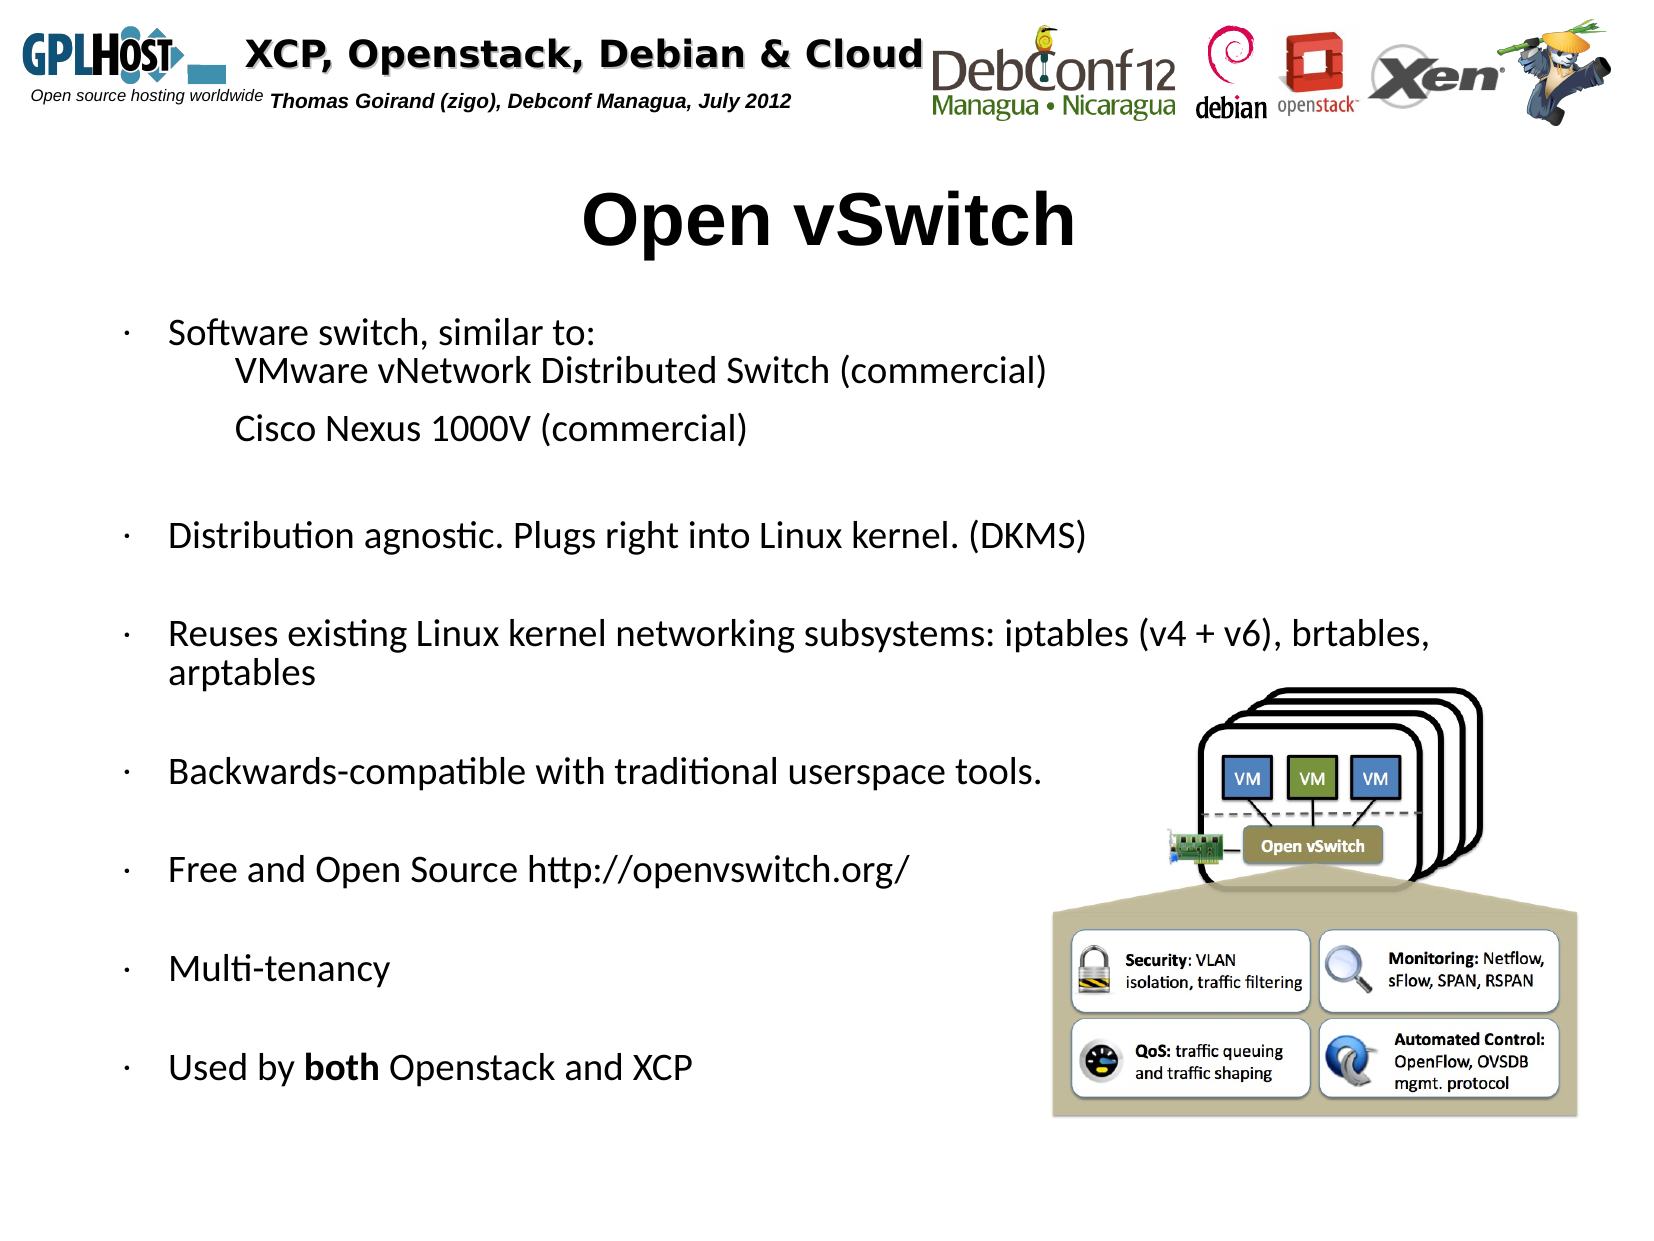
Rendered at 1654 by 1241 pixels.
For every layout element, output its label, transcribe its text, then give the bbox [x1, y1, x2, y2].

picture [1271, 24, 1364, 121]
picture [21, 19, 226, 89]
picture [933, 25, 1175, 121]
text_box Open vSwitch [103, 170, 1556, 269]
list Software switch, similar to: VMware vNetwork Distributed Switch (commercial) Cisco Nexus 1000V (commercial) Distribution agnostic. Plugs right into Linux kernel. (DKMS) Reuses existing Linux kernel networking subsystems: iptables (v4 + v6), brtables, arptables Backwards-compatible with traditional userspace tools. Free and Open Source http://openvswitch.org/ Multi-tenancy Used by both Openstack and XCP [109, 308, 1568, 1106]
picture [1044, 672, 1589, 1126]
picture [1497, 19, 1611, 126]
